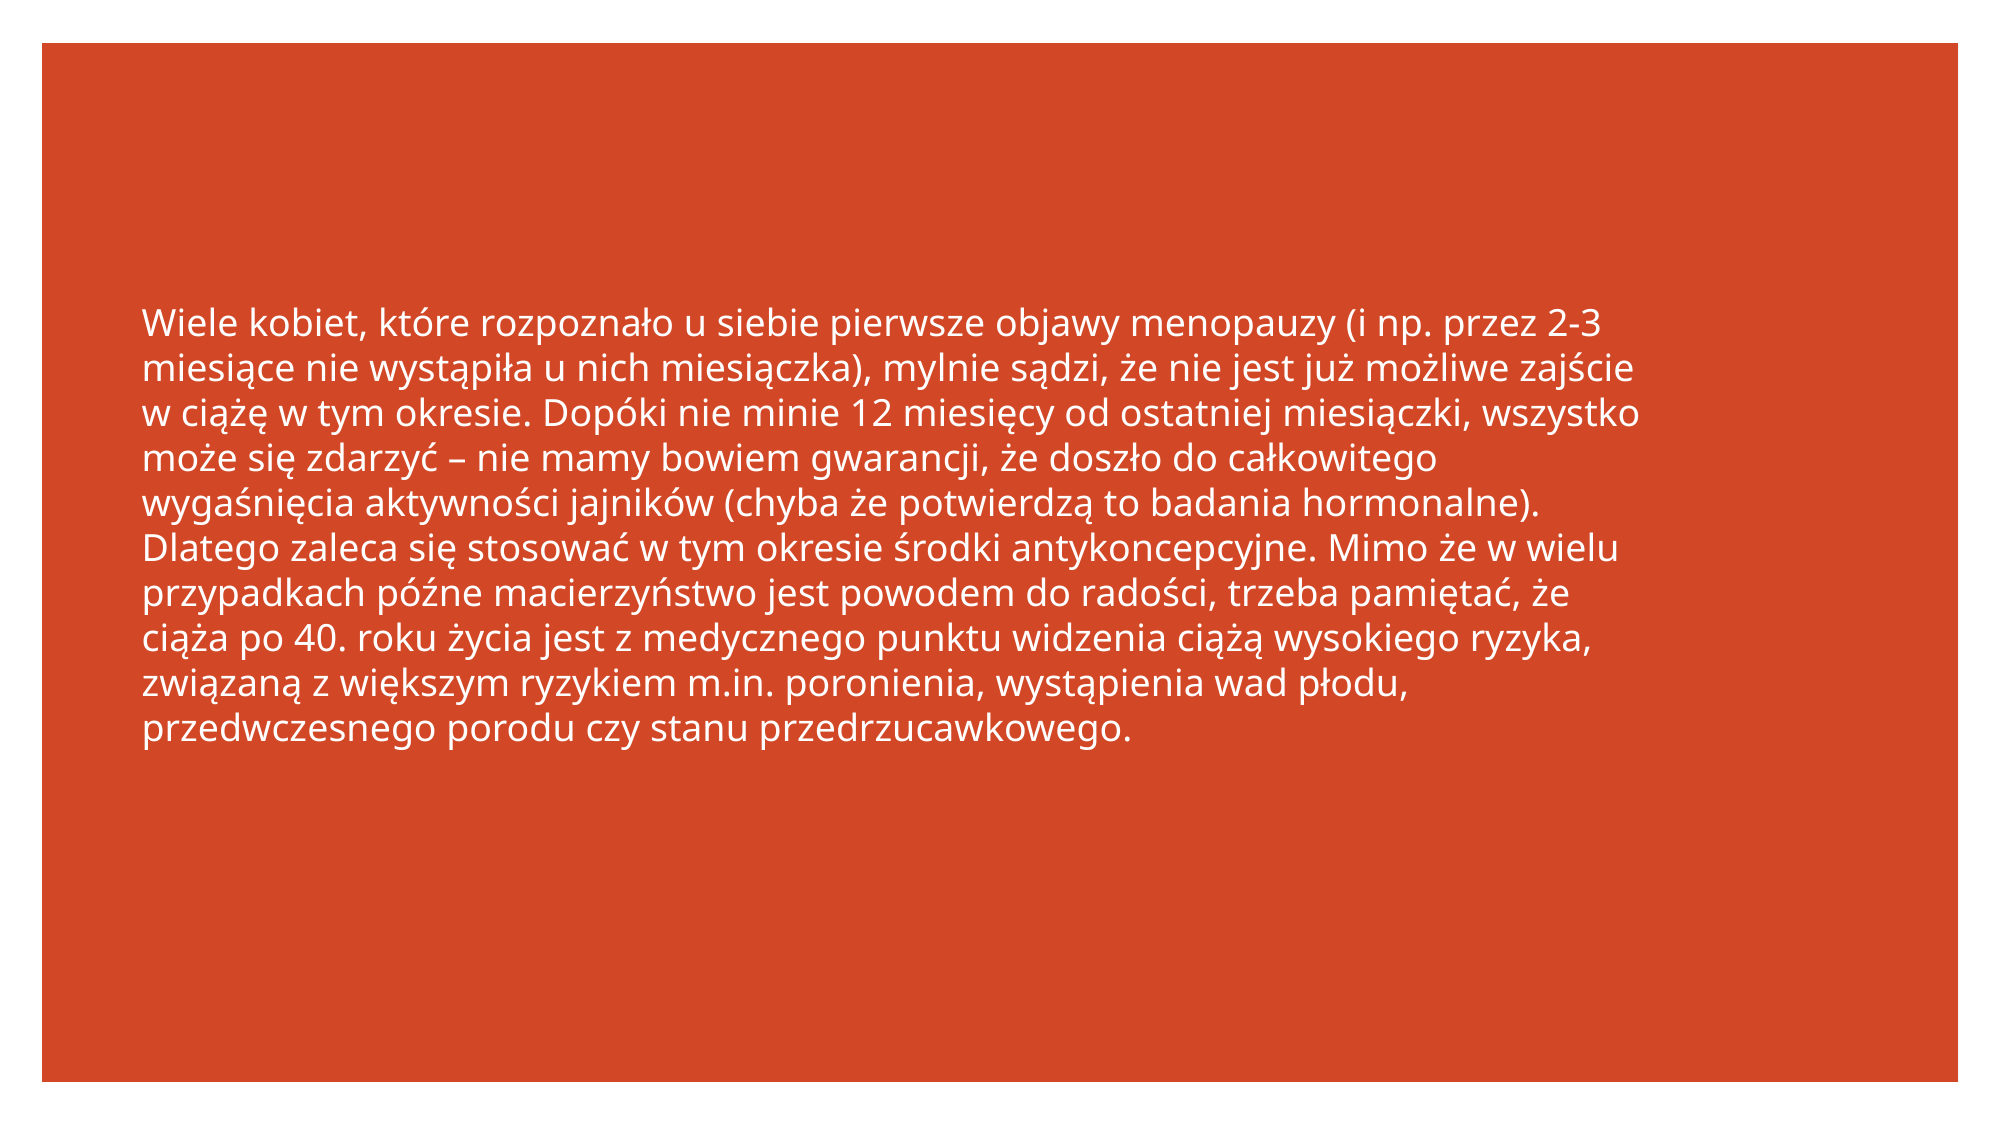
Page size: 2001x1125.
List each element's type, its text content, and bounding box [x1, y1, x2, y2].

text_box Wiele kobiet, które rozpoznało u siebie pierwsze objawy menopauzy (i np. przez 2-3 miesiące nie wystąpiła u nich miesiączka), mylnie sądzi, że nie jest już możliwe zajście w ciążę w tym okresie. Dopóki nie minie 12 miesięcy od ostatniej miesiączki, wszystko może się zdarzyć – nie mamy bowiem gwarancji, że doszło do całkowitego wygaśnięcia aktywności jajników (chyba że potwierdzą to badania hormonalne). Dlatego zaleca się stosować w tym okresie środki antykoncepcyjne. Mimo że w wielu przypadkach późne macierzyństwo jest powodem do radości, trzeba pamiętać, że ciąża po 40. roku życia jest z medycznego punktu widzenia ciążą wysokiego ryzyka, związaną z większym ryzykiem m.in. poronienia, wystąpienia wad płodu, przedwczesnego porodu czy stanu przedrzucawkowego. [126, 291, 1664, 762]
